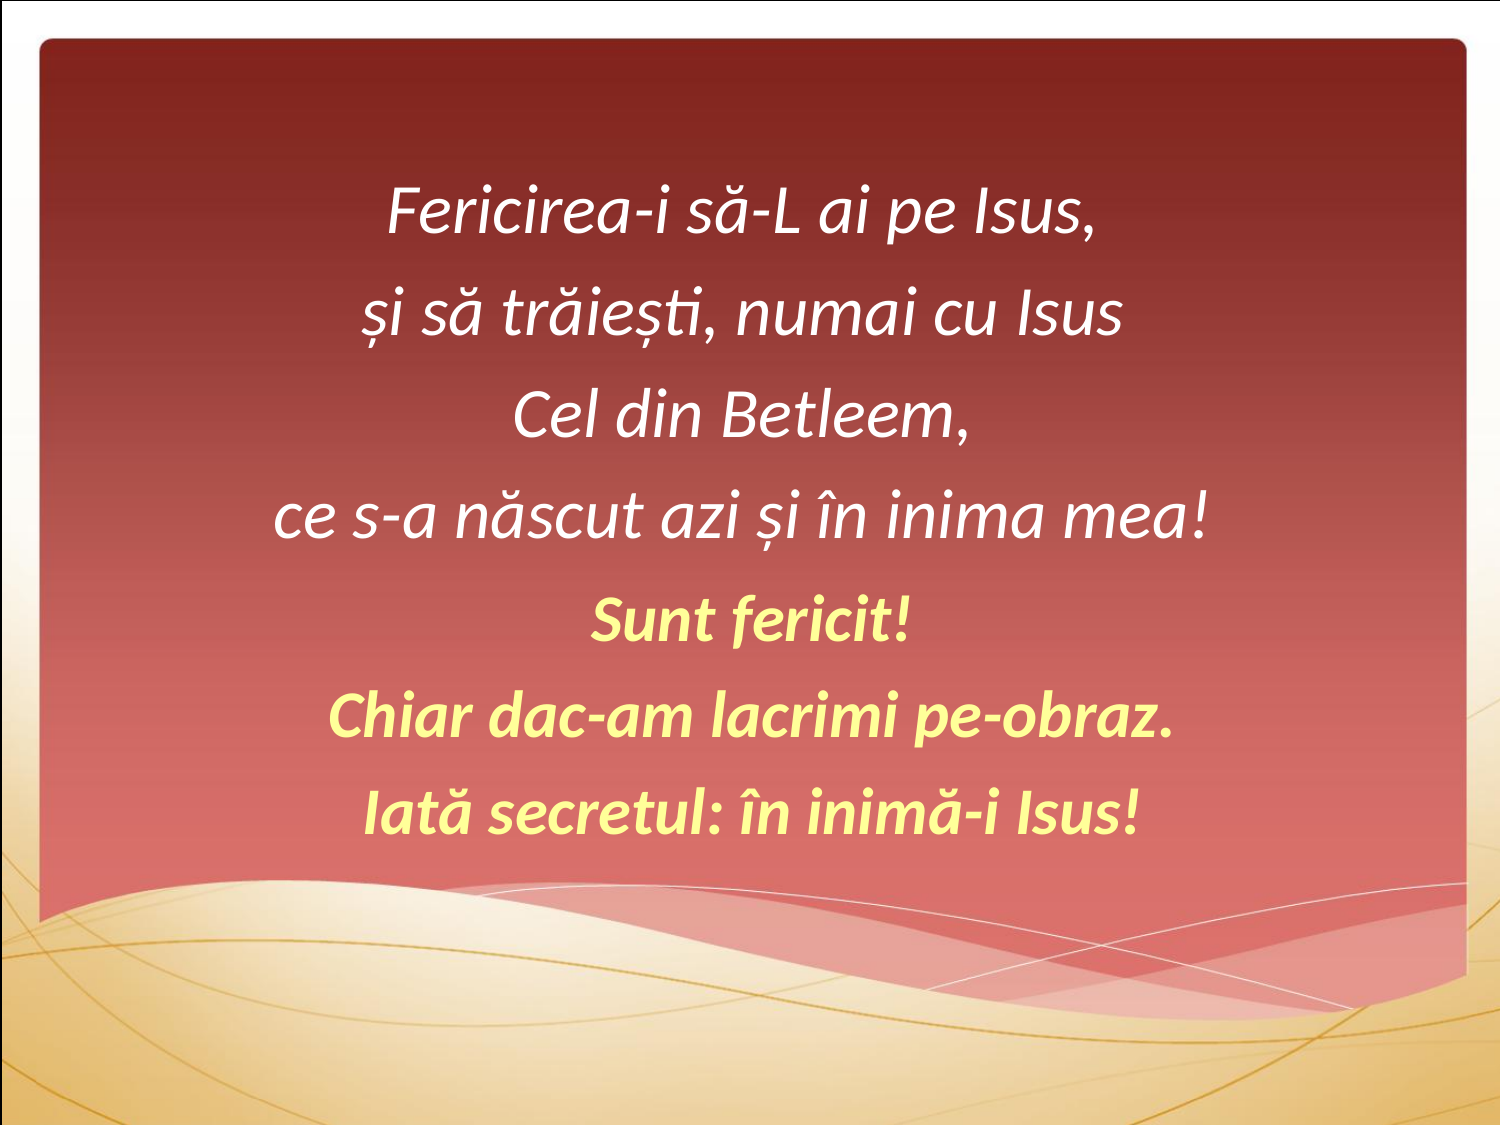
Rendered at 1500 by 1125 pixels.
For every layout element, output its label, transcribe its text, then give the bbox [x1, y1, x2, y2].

text_box Fericirea-i să-L ai pe Isus, şi să trăieşti, numai cu Isus Cel din Betleem, ce s-a născut azi şi în inima mea! [118, 155, 1369, 443]
picture [2, 1, 1500, 1125]
text_box [225, 856, 1276, 926]
text_box Sunt fericit! Chiar dac-am lacrimi pe-obraz. Iată secretul: în inimă-i Isus! [118, 566, 1388, 856]
